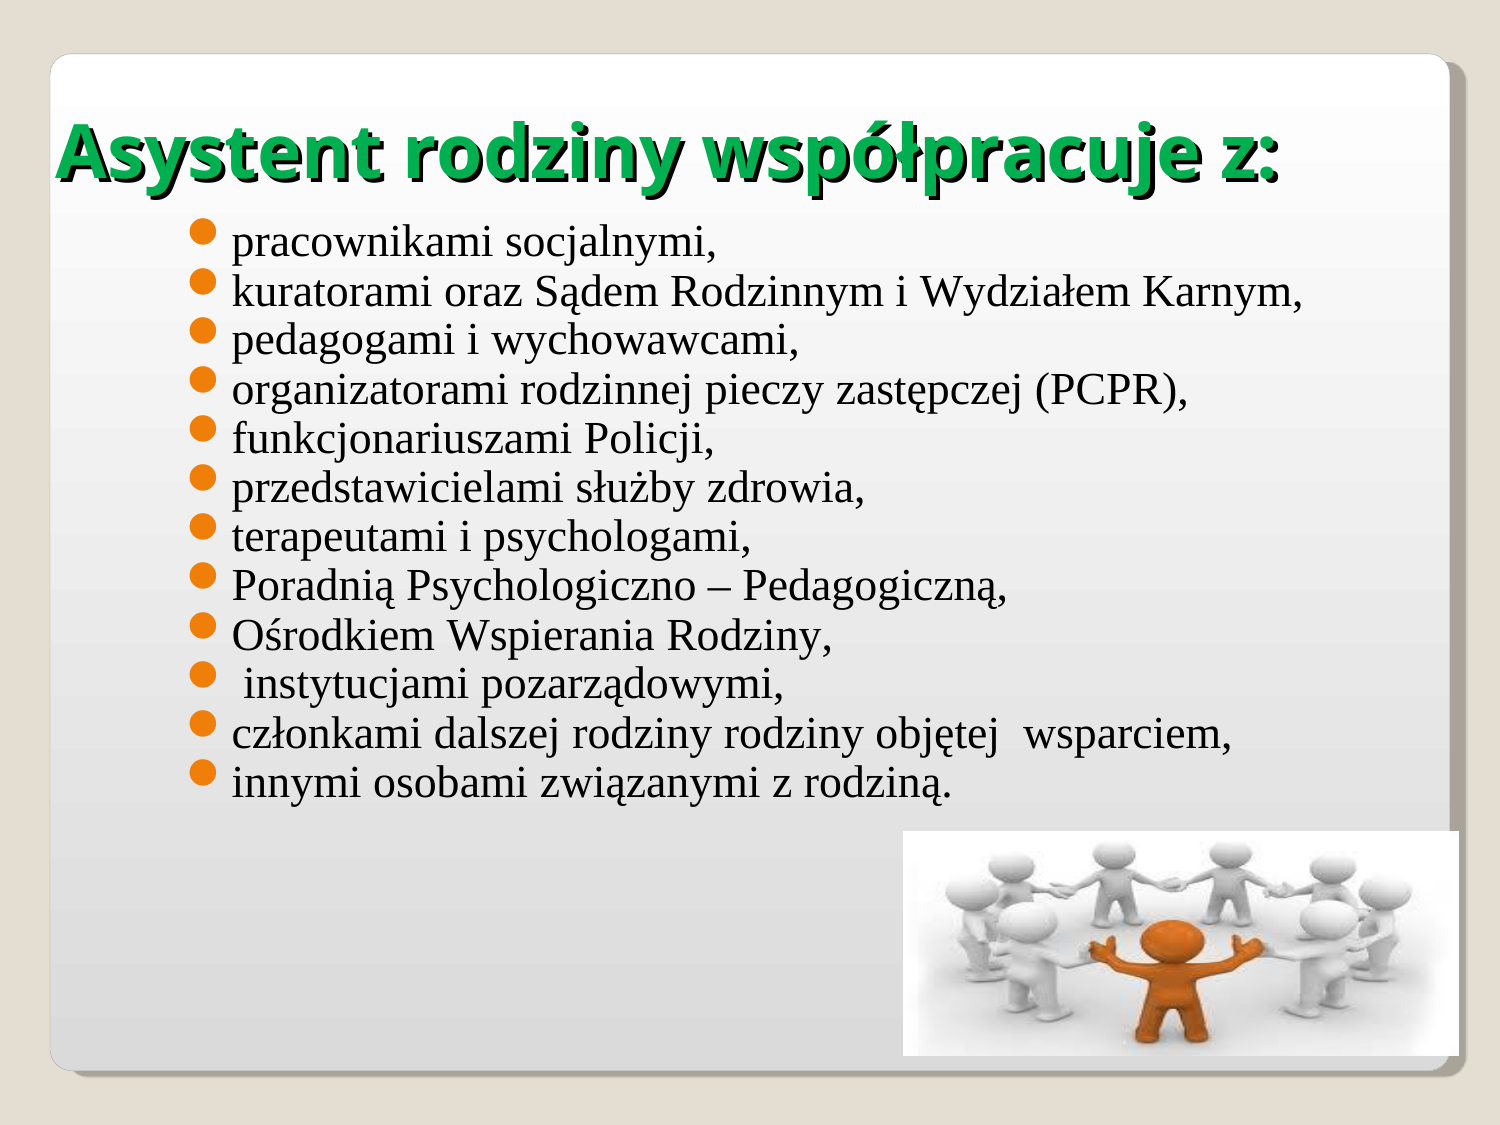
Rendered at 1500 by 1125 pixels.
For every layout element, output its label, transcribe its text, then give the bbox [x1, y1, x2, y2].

picture [903, 831, 1459, 1056]
text_box pracownikami socjalnymi, kuratorami oraz Sądem Rodzinnym i Wydziałem Karnym, pedagogami i wychowawcami, organizatorami rodzinnej pieczy zastępczej (PCPR), funkcjonariuszami Policji, przedstawicielami służby zdrowia, terapeutami i psychologami, Poradnią Psychologiczno – Pedagogiczną, Ośrodkiem Wspierania Rodziny, instytucjami pozarządowymi, członkami dalszej rodziny rodziny objętej wsparciem, innymi osobami związanymi z rodziną. [155, 206, 1320, 864]
text_box Asystent rodziny współpracuje z: [41, 0, 1500, 202]
